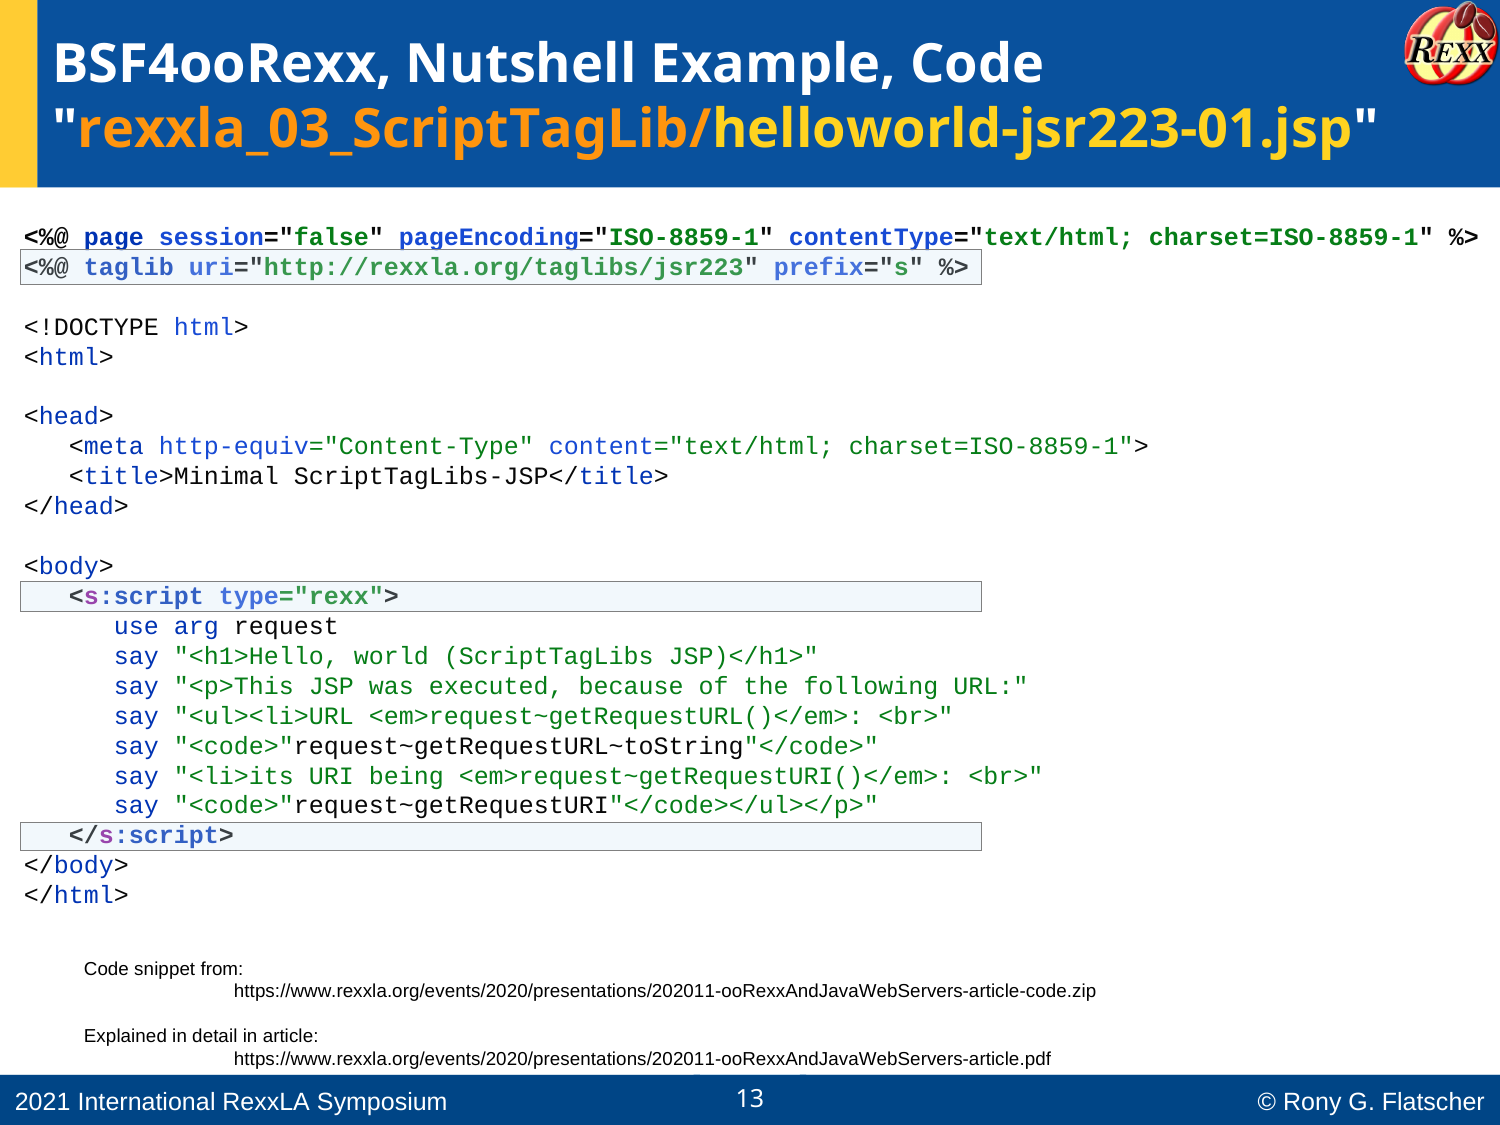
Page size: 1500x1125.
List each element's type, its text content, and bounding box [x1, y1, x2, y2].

text_box [20, 822, 982, 851]
text_box Code snippet from: https://www.rexxla.org/events/2020/presentations/202011-ooRexxAndJavaWebServers-article-code.zip Explained in detail in article: https://www.rexxla.org/events/2020/presentations/202011-ooRexxAndJavaWebServers-article.pdf [69, 949, 1420, 1077]
text_box [20, 581, 982, 612]
title BSF4ooRexx, Nutshell Example, Code "rexxla_03_ScriptTagLib/helloworld-jsr223-01.jsp" [37, 0, 1500, 188]
list <%@ page session="false" pageEncoding="ISO-8859-1" contentType="text/html; charset=ISO-8859-1" %> <%@ taglib uri="http://rexxla.org/taglibs/jsr223" prefix="s" %> <!DOCTYPE html> <html> <head> <meta http-equiv="Content-Type" content="text/html; charset=ISO-8859-1"> <title>Minimal ScriptTagLibs-JSP</title> </head> <body> <s:script type="rexx"> use arg request say "<h1>Hello, world (ScriptTagLibs JSP)</h1>" say "<p>This JSP was executed, because of the following URL:" say "<ul><li>URL <em>request~getRequestURL()</em>: <br>" say "<code>"request~getRequestURL~toString"</code>" say "<li>its URI being <em>request~getRequestURI()</em>: <br>" say "<code>"request~getRequestURI"</code></ul></p>" </s:script> </body> </html> [9, 212, 1500, 1051]
picture [1403, 0, 1500, 94]
text_box [20, 249, 982, 285]
